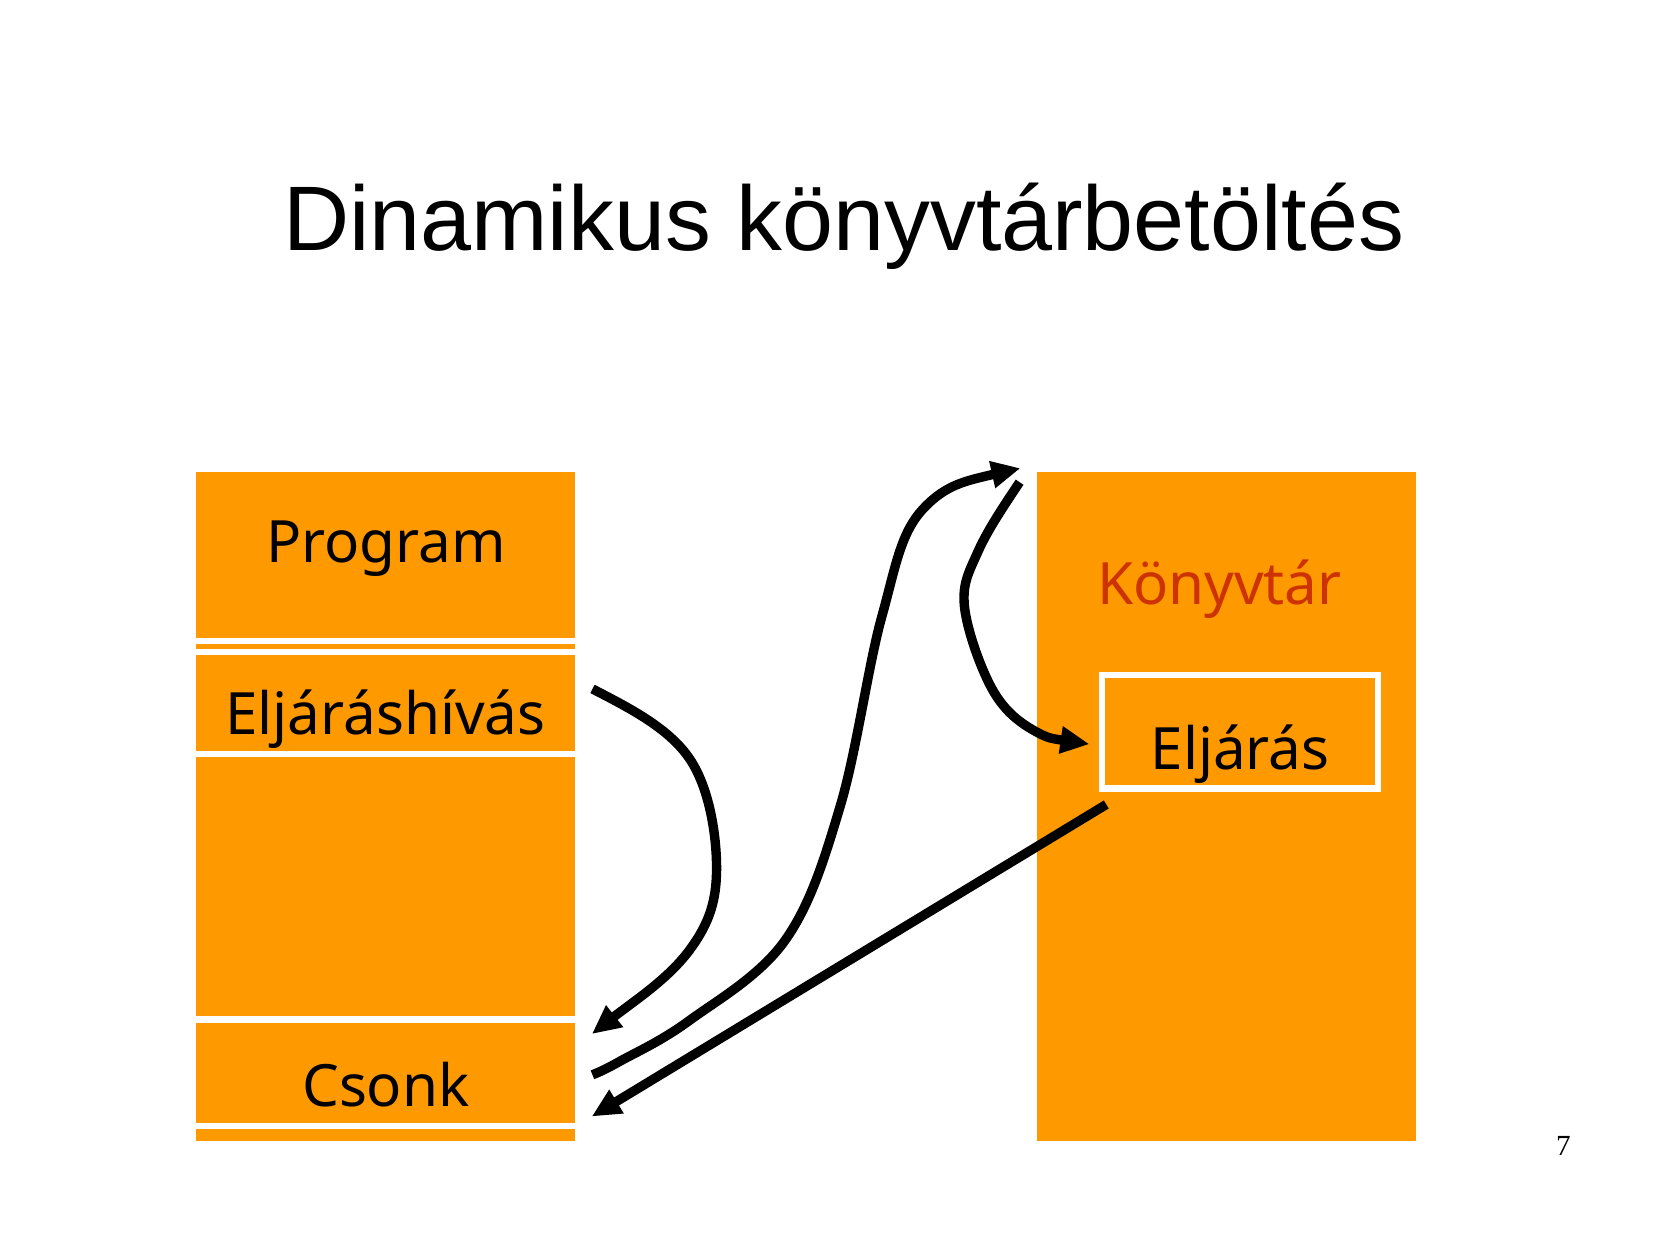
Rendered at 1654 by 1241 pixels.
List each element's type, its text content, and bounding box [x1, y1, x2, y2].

title Dinamikus könyvtárbetöltés [124, 110, 1530, 317]
text_box Csonk [192, 1019, 579, 1126]
text_box Program [192, 468, 579, 640]
text_box Könyvtár [1060, 510, 1379, 625]
text_box [192, 1126, 579, 1144]
text_box Eljáráshívás [192, 640, 579, 755]
text_box Eljárás [1102, 675, 1378, 789]
text_box [1033, 468, 1420, 1144]
text_box [192, 755, 579, 1019]
